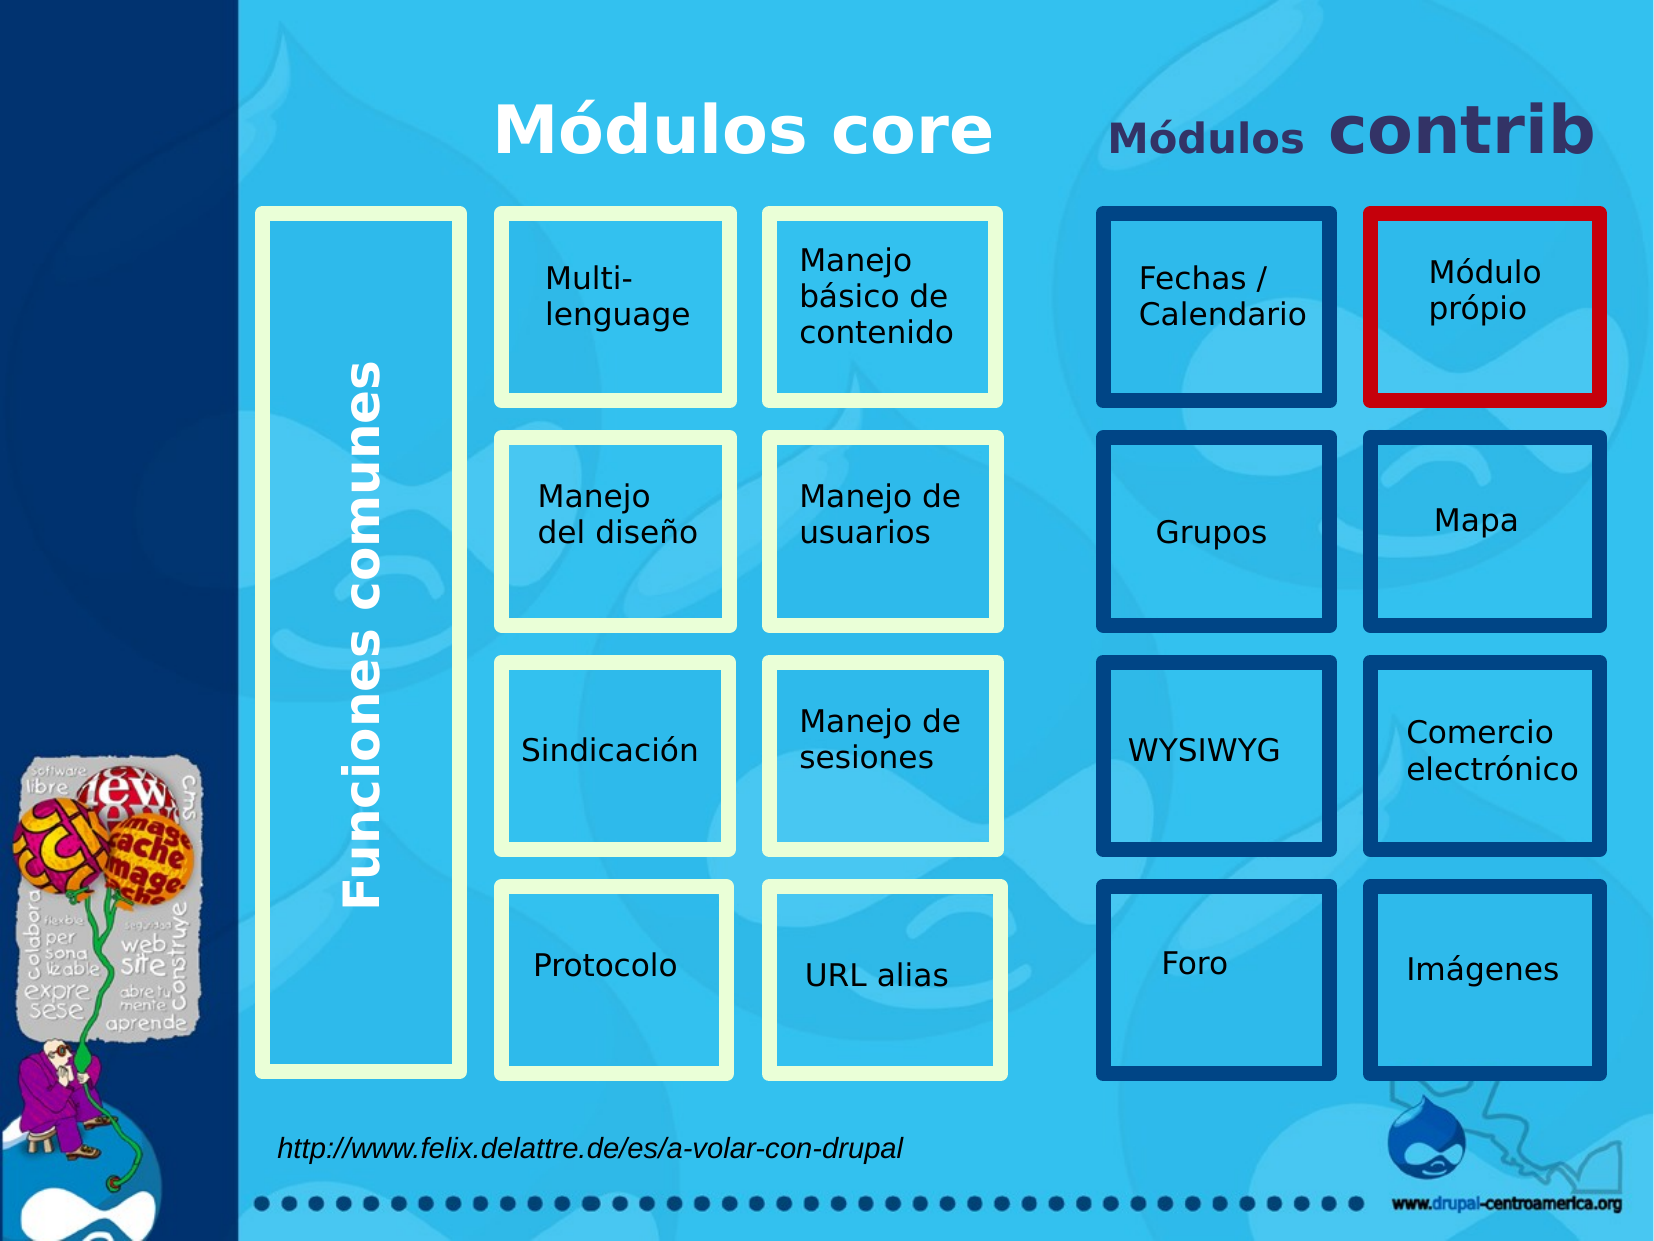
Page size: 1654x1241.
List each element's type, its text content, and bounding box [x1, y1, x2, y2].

text_box Multi- lenguage [530, 252, 800, 387]
text_box Grupos [1140, 506, 1335, 641]
text_box Comercio electrónico [1391, 707, 1600, 802]
text_box Módulos contrib [1083, 75, 1621, 186]
text_box Módulo própio [1413, 246, 1607, 381]
text_box Protocolo [518, 939, 762, 1074]
text_box Funciones comunes [325, 345, 399, 927]
text_box Manejo de usuarios [784, 471, 978, 606]
text_box Mapa [1419, 494, 1613, 629]
text_box http://www.felix.delattre.de/es/a-volar-con-drupal [262, 1125, 1351, 1173]
picture [0, 0, 1654, 1241]
text_box WYSIWYG [1113, 725, 1318, 777]
text_box URL alias [790, 949, 984, 1084]
text_box Fechas / Calendario [1124, 252, 1342, 387]
text_box Sindicación [506, 725, 741, 860]
text_box Manejo básico de contenido [784, 235, 978, 370]
text_box Manejo del diseño [522, 471, 717, 606]
text_box Módulos core [468, 75, 1019, 186]
text_box Foro [1146, 937, 1340, 1072]
text_box Imágenes [1391, 943, 1585, 1078]
text_box Manejo de sesiones [784, 695, 981, 845]
